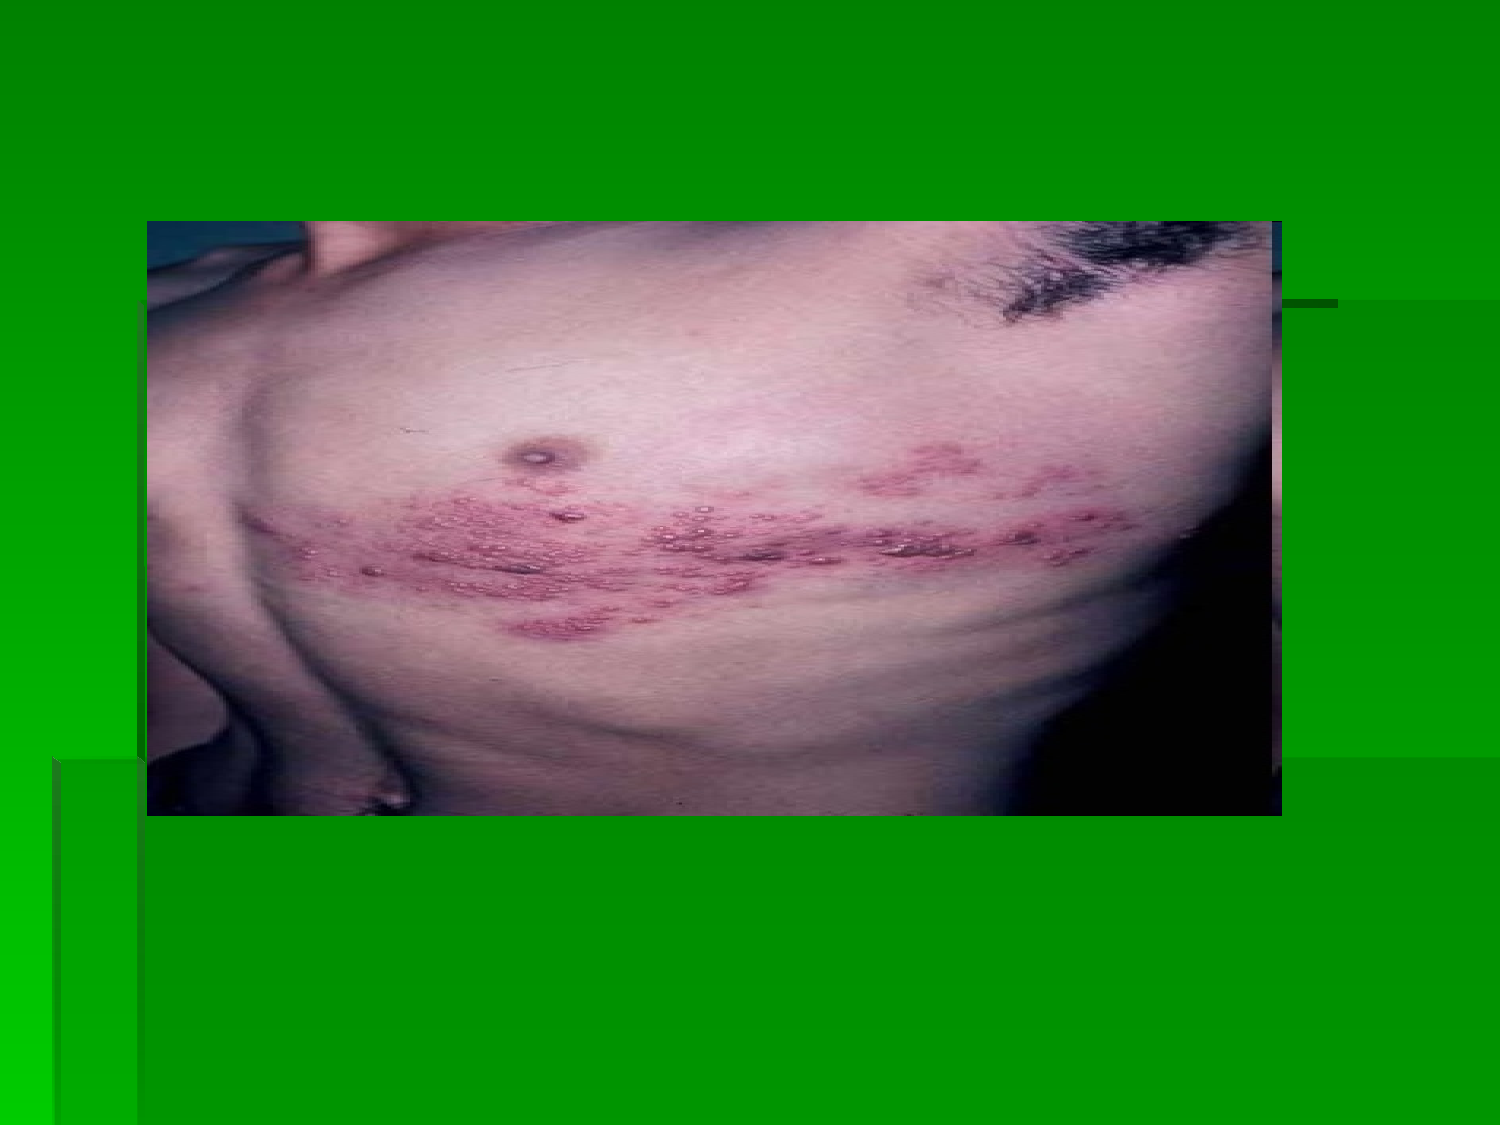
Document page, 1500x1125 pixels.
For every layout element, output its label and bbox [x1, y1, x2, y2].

picture [147, 221, 1282, 816]
